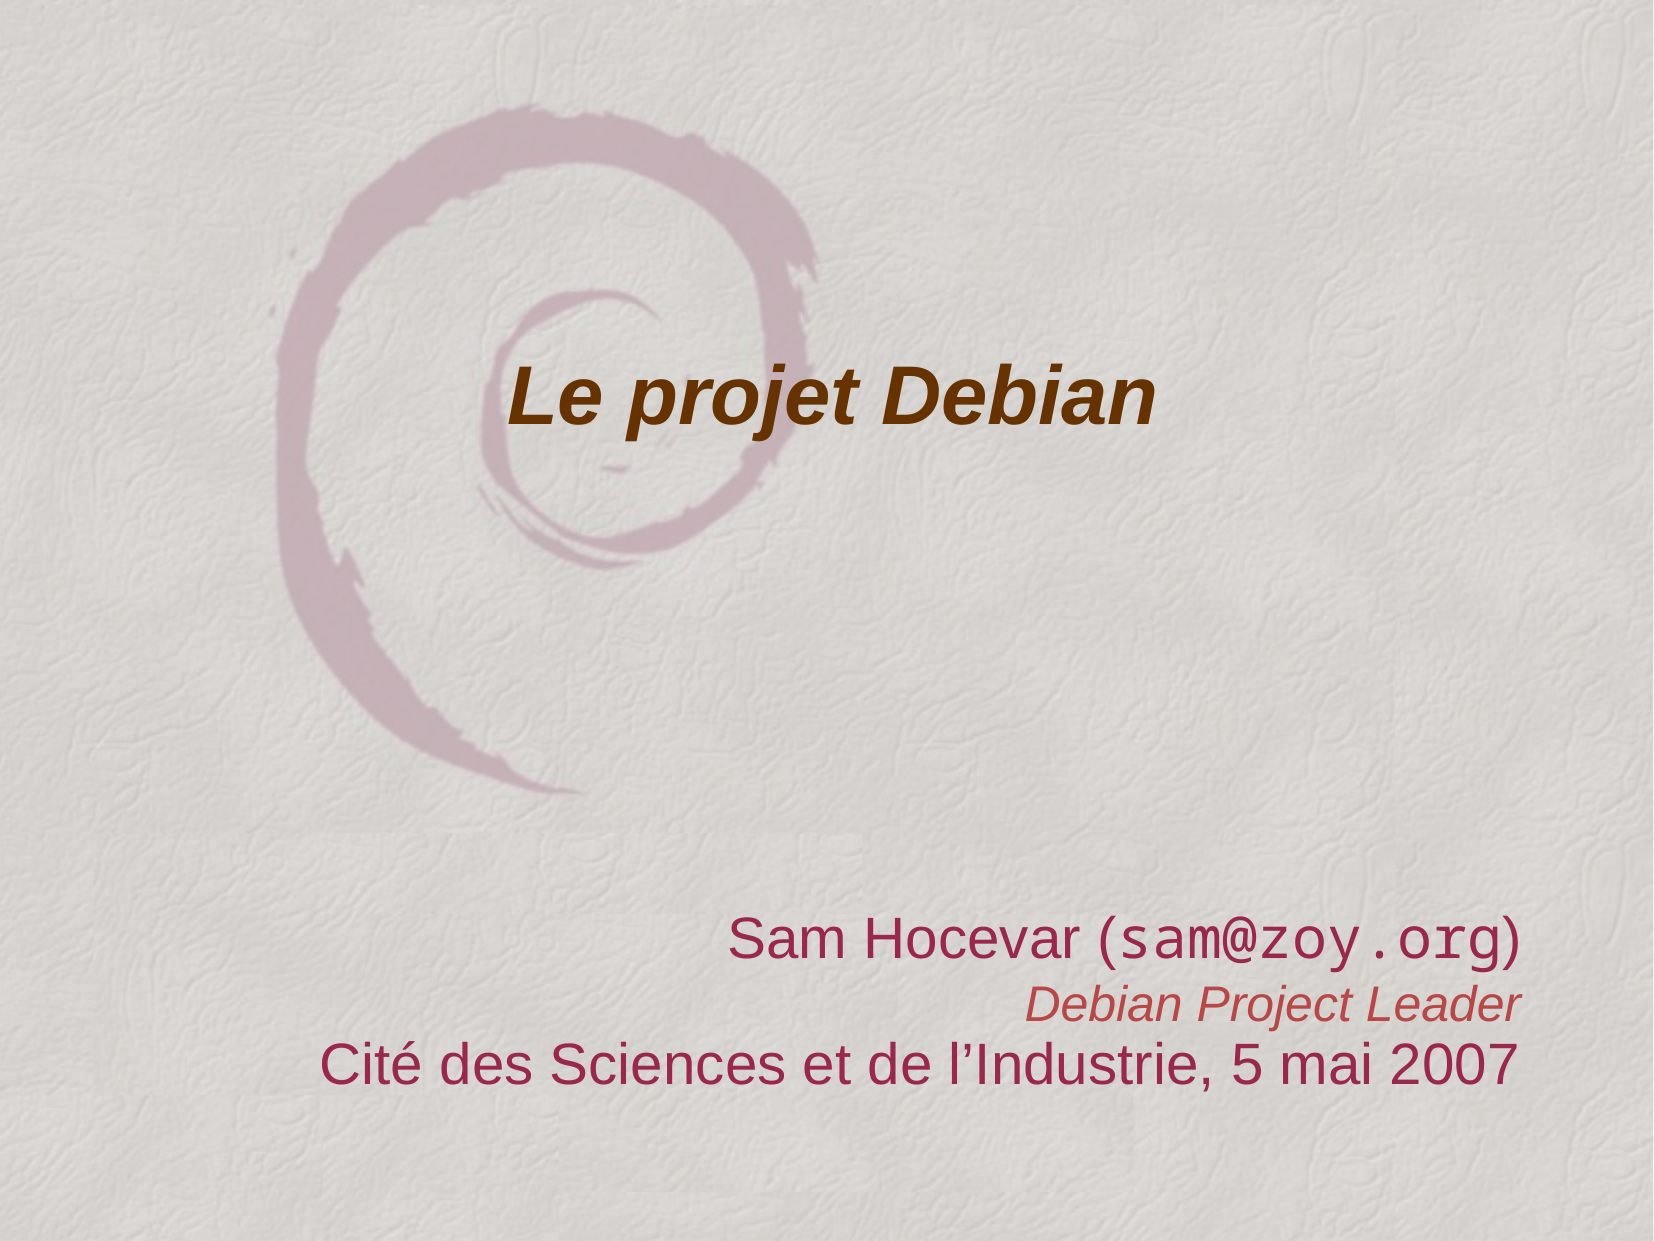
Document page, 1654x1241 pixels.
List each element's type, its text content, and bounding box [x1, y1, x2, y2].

subtitle Sam Hocevar (sam@zoy.org) Debian Project Leader Cité des Sciences et de l’Industrie, 5 mai 2007 [140, 861, 1522, 1133]
title Le projet Debian [127, 291, 1540, 500]
picture [0, 0, 1654, 1241]
